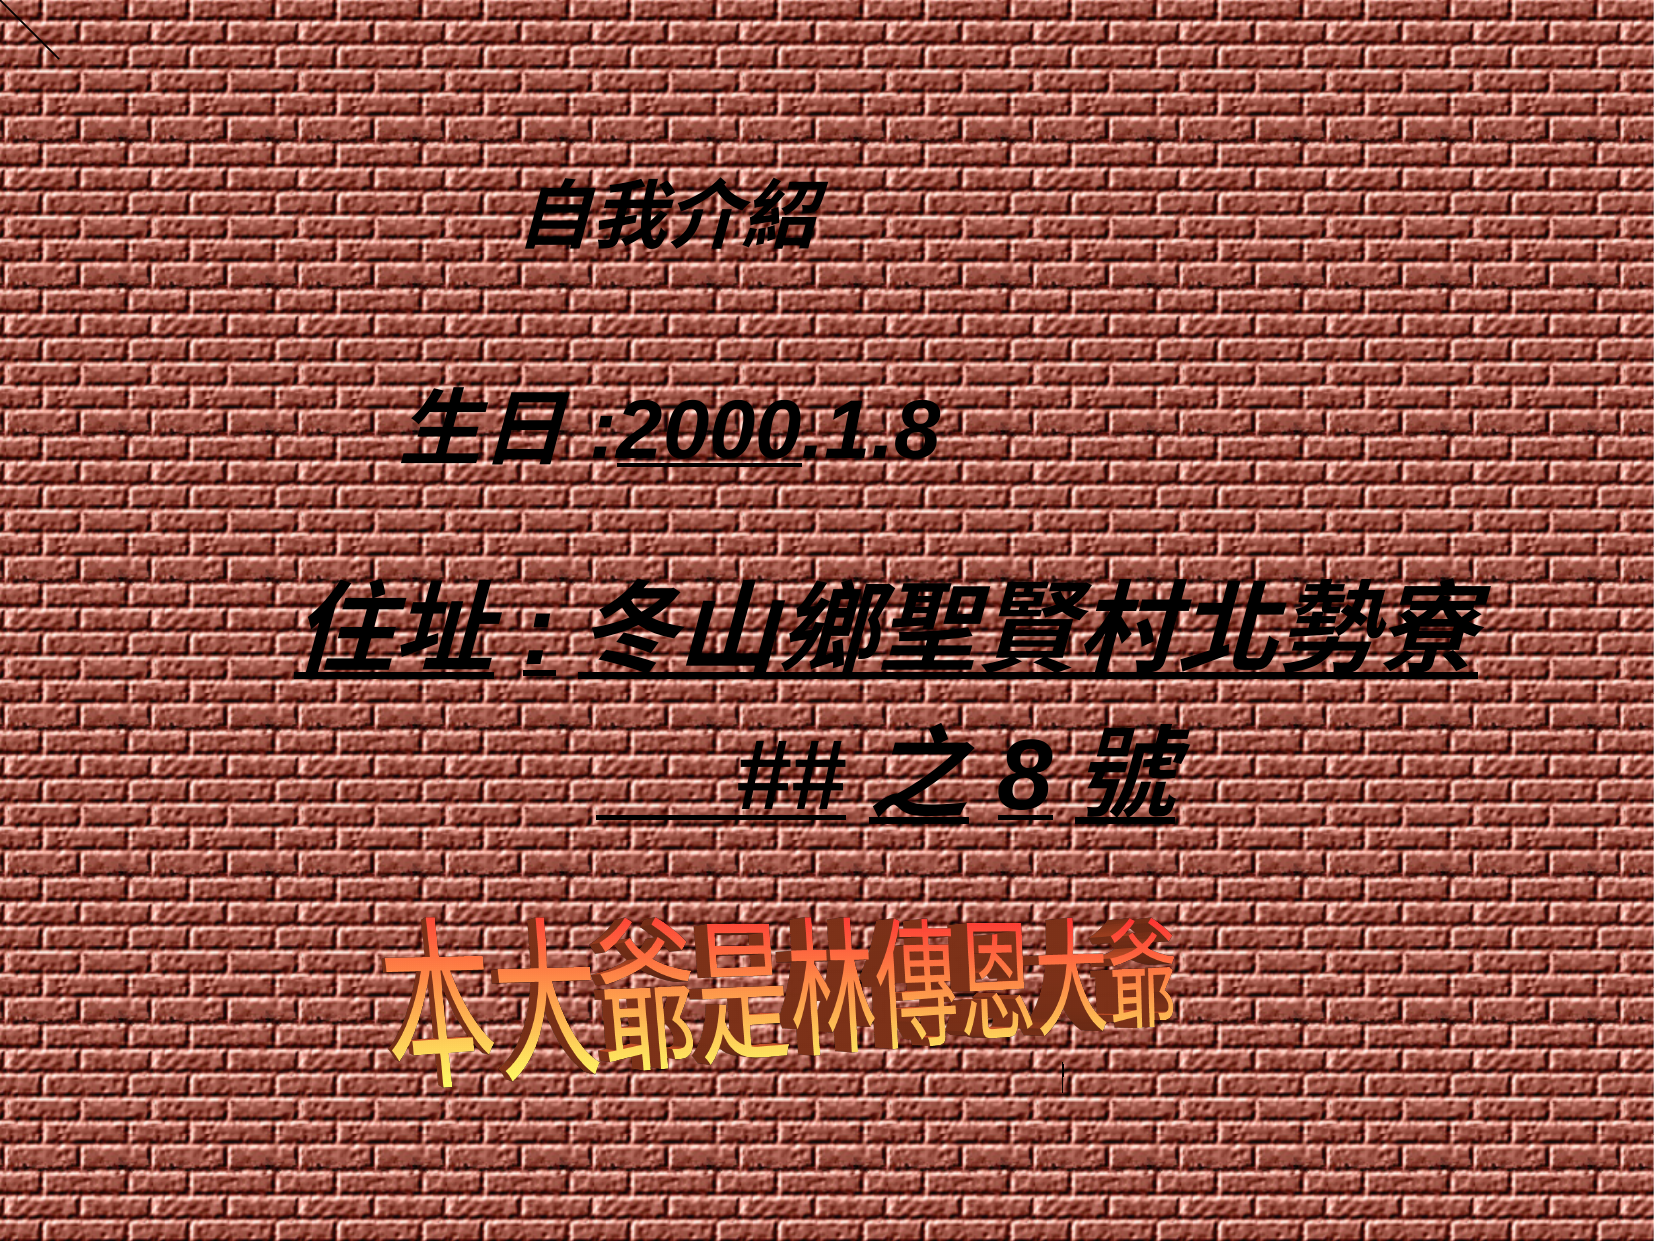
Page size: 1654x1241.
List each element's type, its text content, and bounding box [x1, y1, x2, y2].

picture [0, 0, 1654, 1241]
text_box 住址:冬山鄉聖賢村北勢寮 ##之8號 [206, 541, 1565, 798]
text_box 自我介紹 [501, 147, 1654, 253]
text_box 生日:2000.1.8 [383, 354, 1595, 470]
